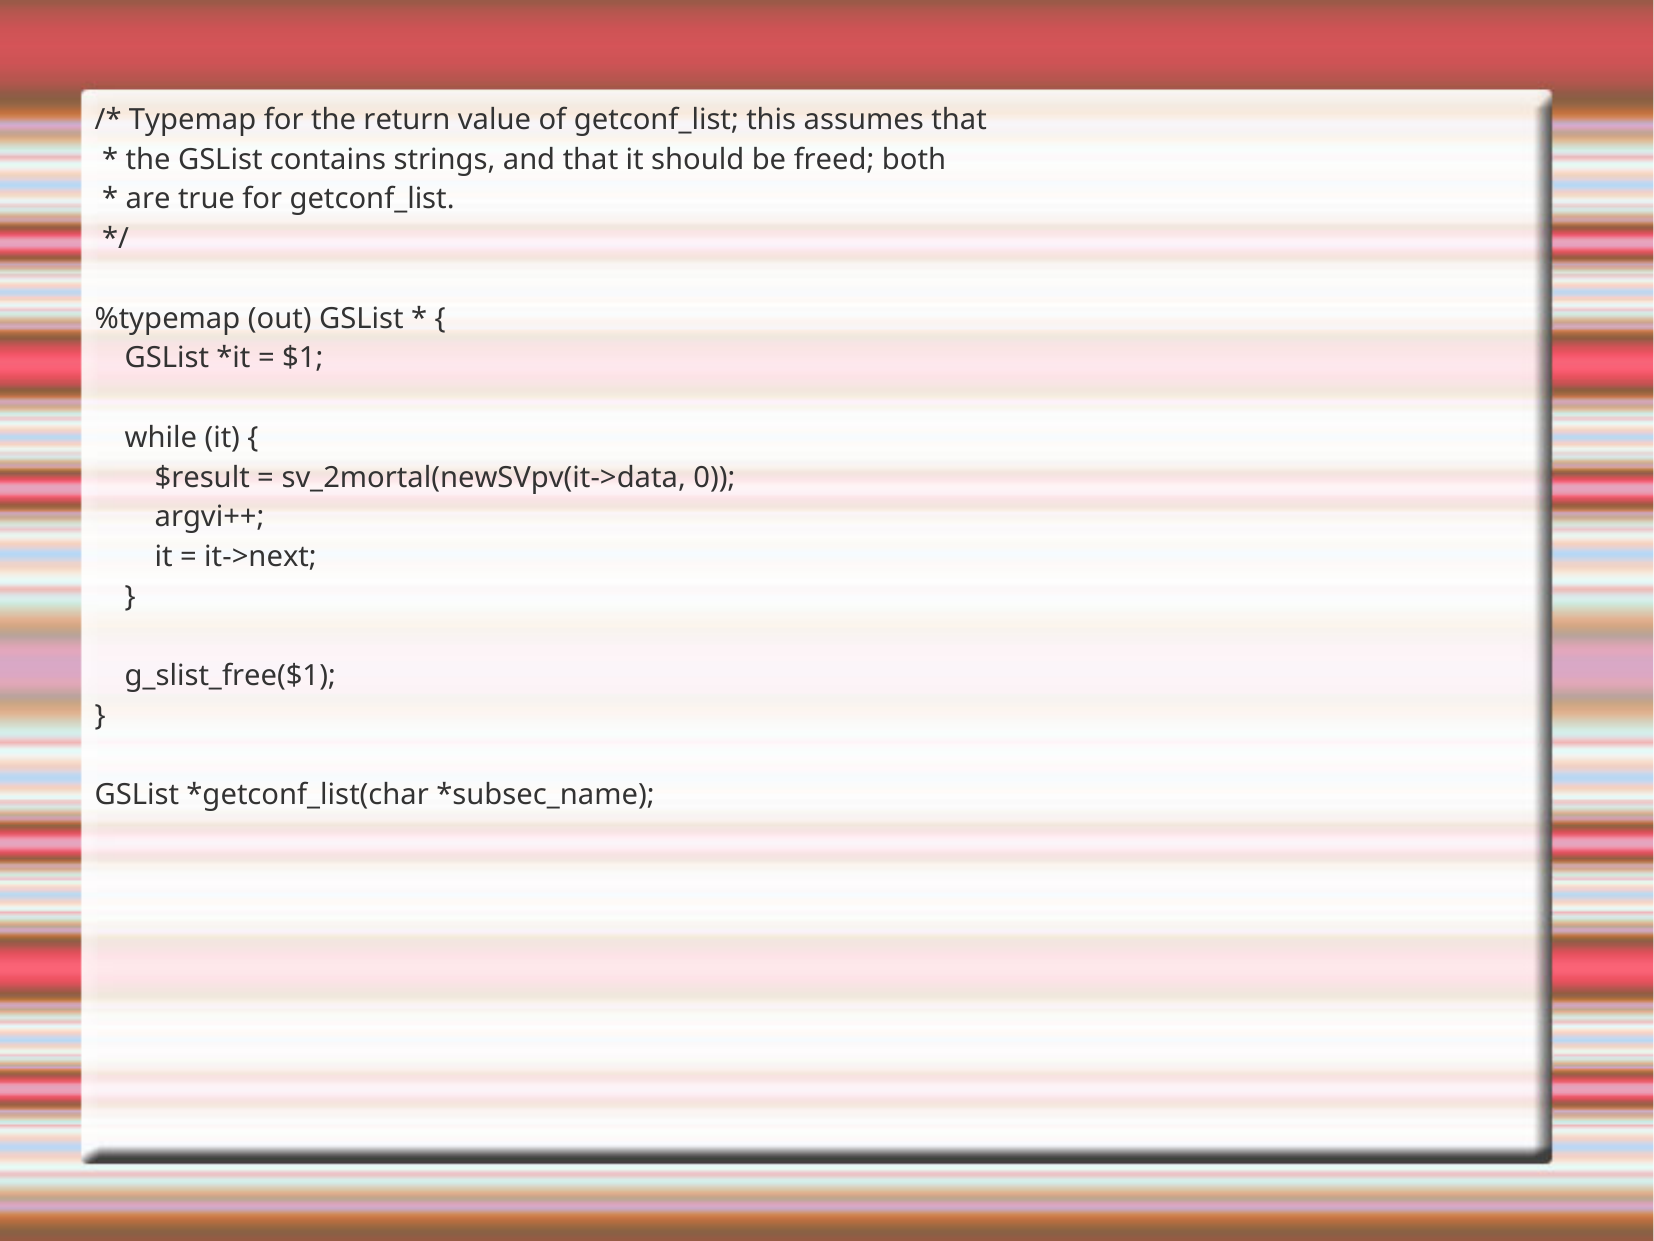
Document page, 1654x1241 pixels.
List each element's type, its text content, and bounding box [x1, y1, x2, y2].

picture [0, 0, 1654, 1241]
list /* Typemap for the return value of getconf_list; this assumes that * the GSList contains strings, and that it should be freed; both * are true for getconf_list. */ %typemap (out) GSList * { GSList *it = $1; while (it) { $result = sv_2mortal(newSVpv(it->data, 0)); argvi++; it = it->next; } g_slist_free($1); } GSList *getconf_list(char *subsec_name); [82, 98, 1518, 1163]
